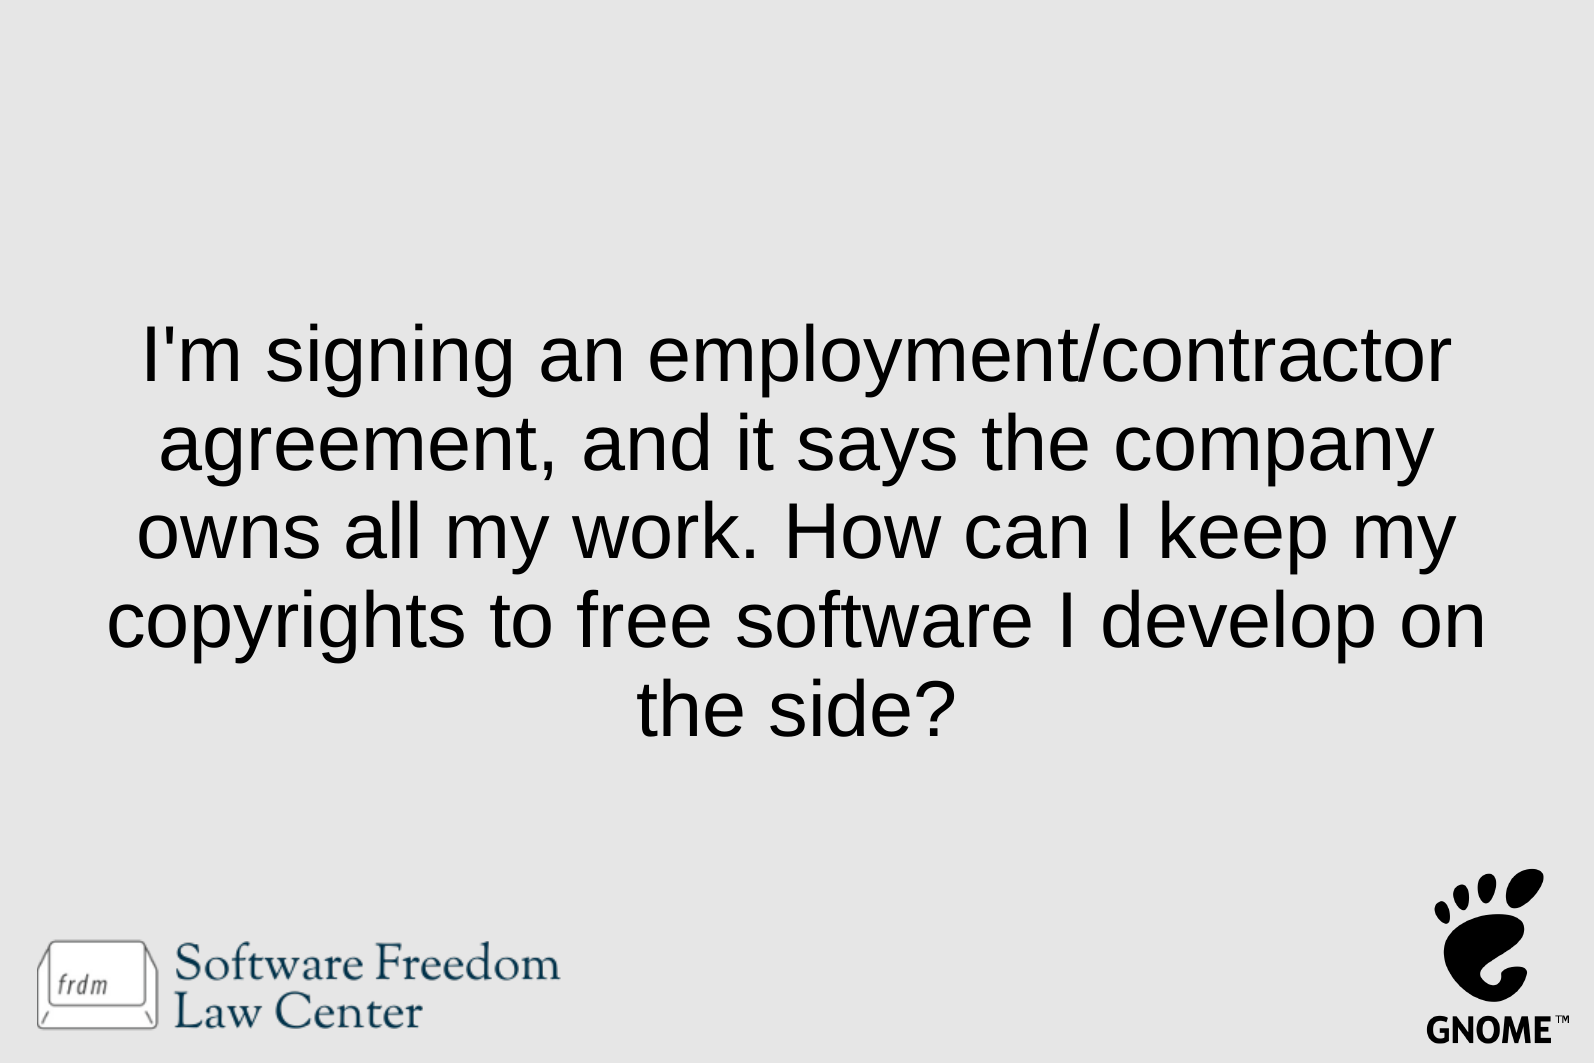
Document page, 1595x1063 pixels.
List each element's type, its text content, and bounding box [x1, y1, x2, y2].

picture [37, 937, 585, 1035]
picture [1420, 862, 1576, 1050]
title I'm signing an employment/contractor agreement, and it says the company owns all my work. How can I keep my copyrights to free software I develop on the side? [79, 285, 1515, 778]
